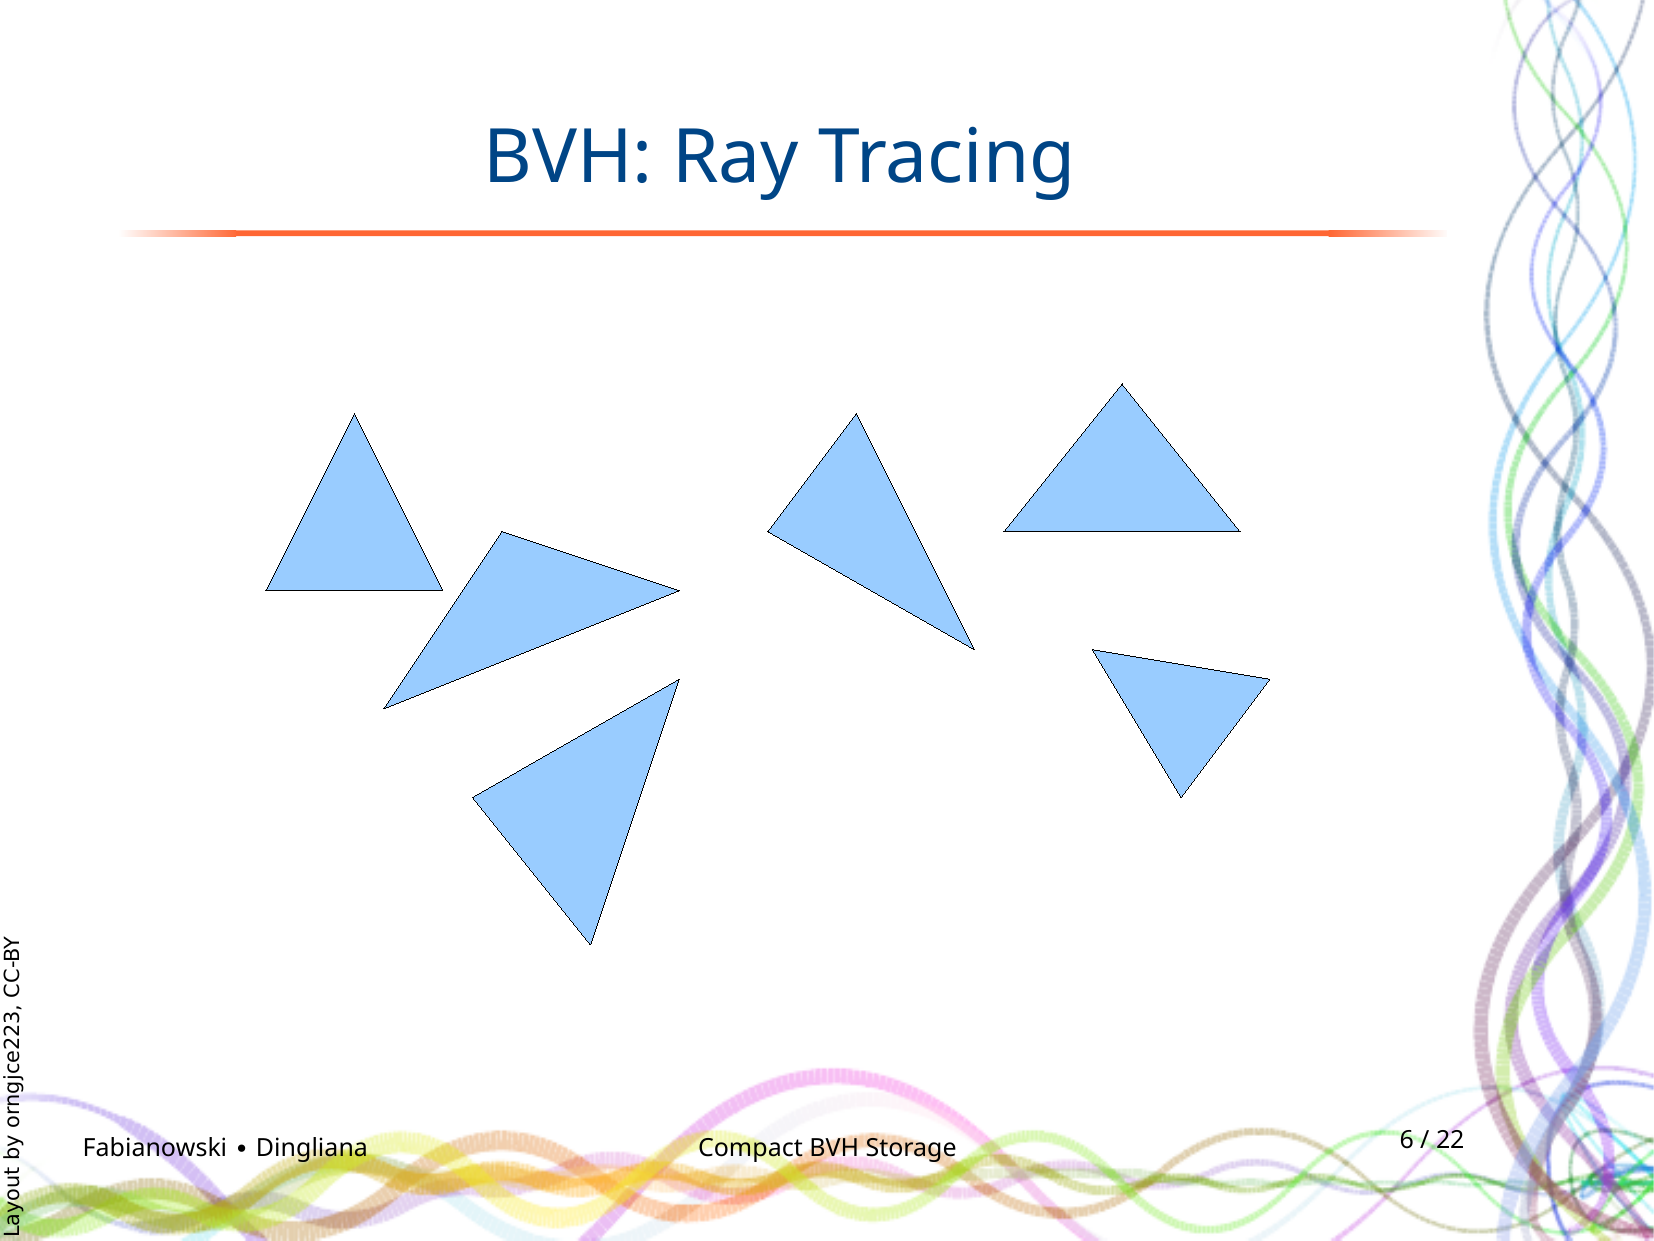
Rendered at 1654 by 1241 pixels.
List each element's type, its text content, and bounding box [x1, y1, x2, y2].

text_box [383, 531, 680, 709]
text_box [1092, 649, 1270, 798]
text_box [472, 679, 680, 945]
text_box 6 / 22 [1346, 1122, 1477, 1153]
picture [0, 0, 1654, 1241]
text_box [767, 413, 975, 650]
text_box [265, 413, 443, 591]
text_box [1003, 383, 1241, 532]
title BVH: Ray Tracing [82, 56, 1477, 250]
